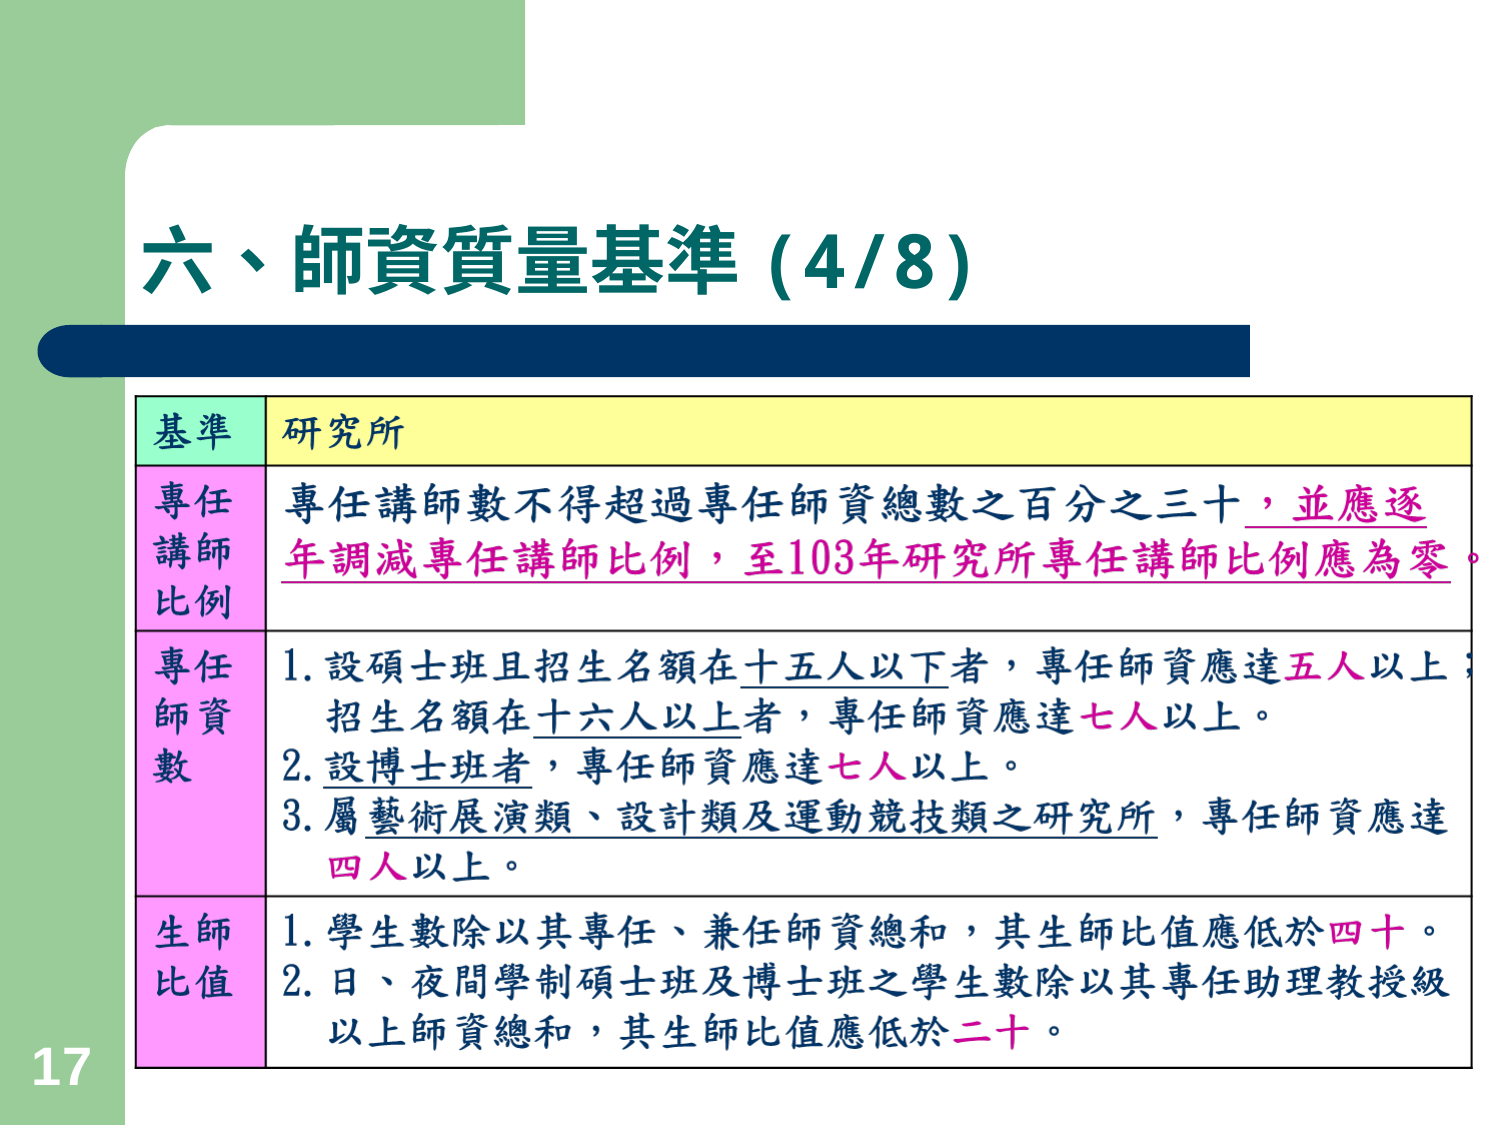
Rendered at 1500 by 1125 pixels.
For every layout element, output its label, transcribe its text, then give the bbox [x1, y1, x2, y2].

picture [125, 392, 1500, 1079]
title 六、師資質量基準(4/8) [125, 125, 1426, 313]
text_box [13, 1023, 111, 1105]
